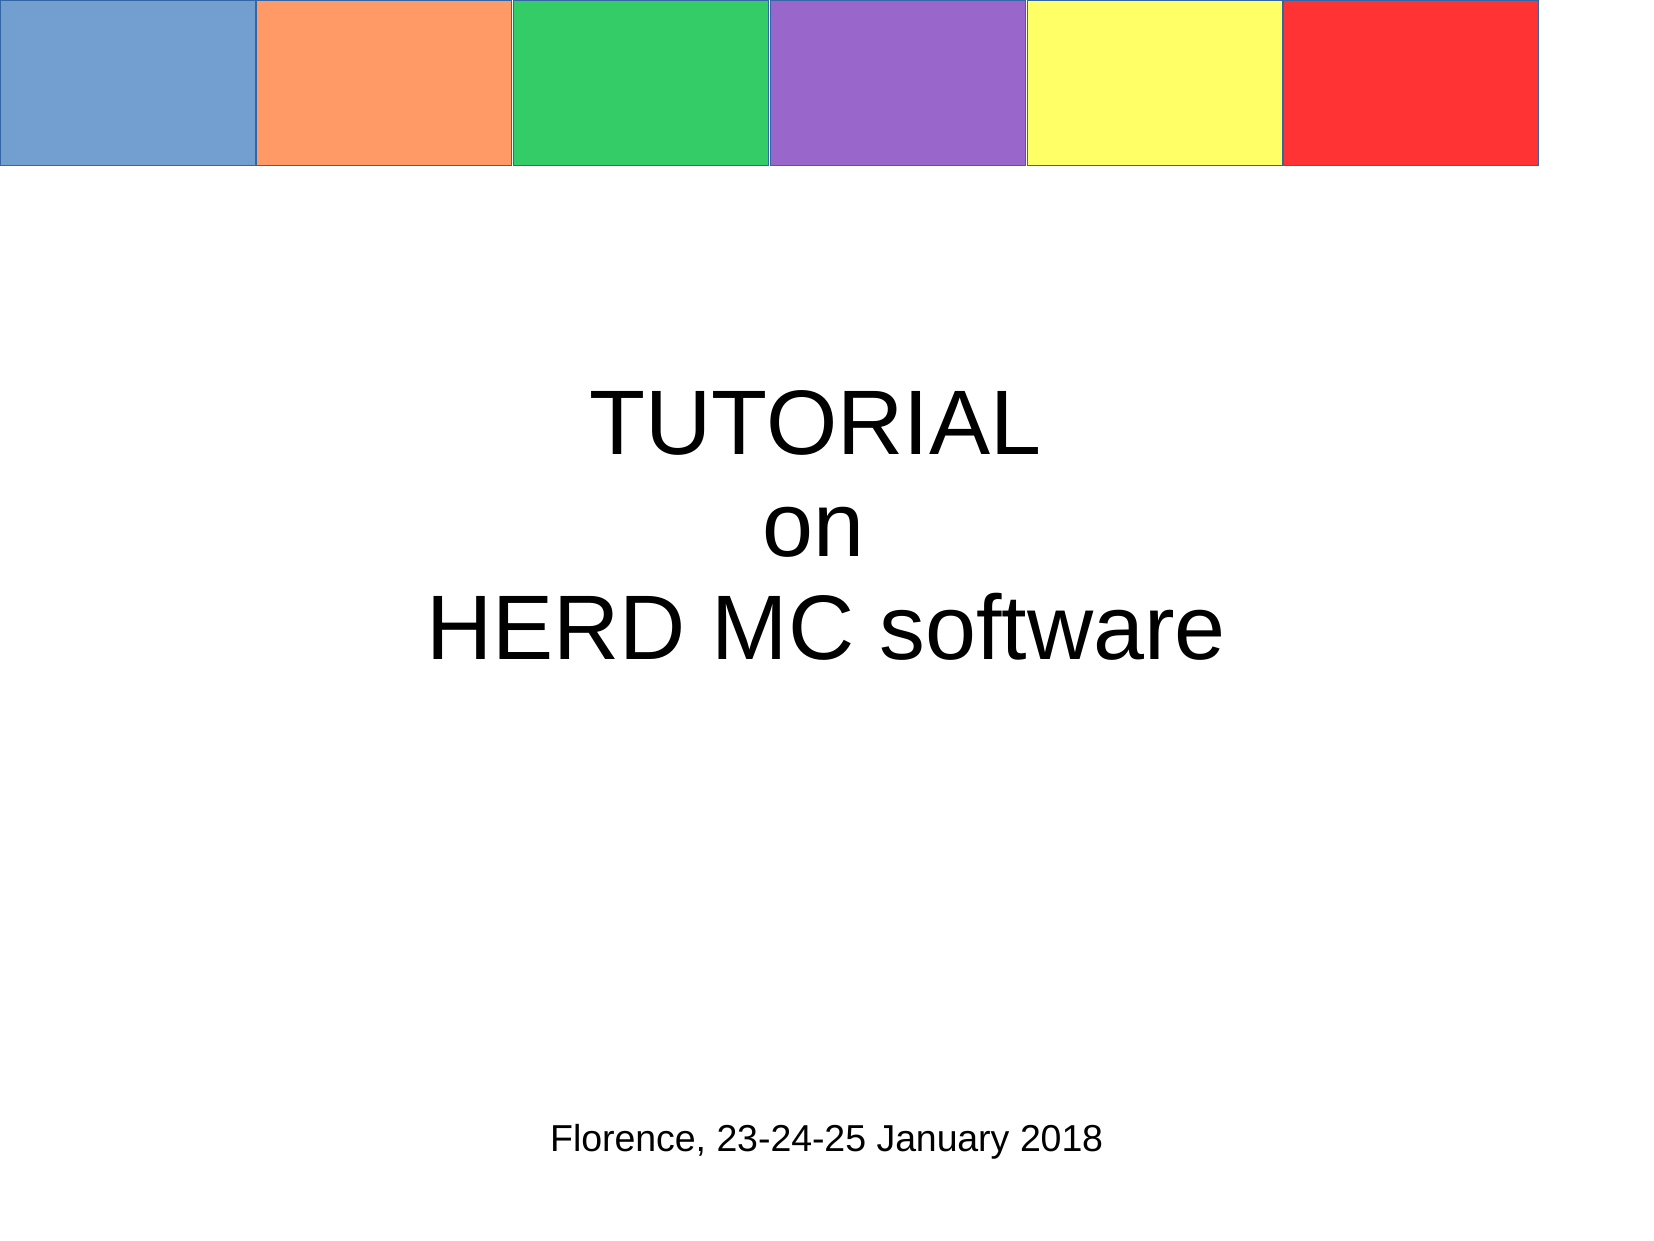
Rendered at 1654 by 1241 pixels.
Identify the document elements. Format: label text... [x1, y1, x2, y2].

text_box Florence, 23-24-25 January 2018 [526, 1110, 1127, 1167]
text_box [1027, 0, 1539, 166]
text_box [0, 0, 512, 166]
text_box [513, 0, 769, 166]
title TUTORIAL on HERD MC software [82, 371, 1571, 679]
text_box [770, 0, 1026, 166]
